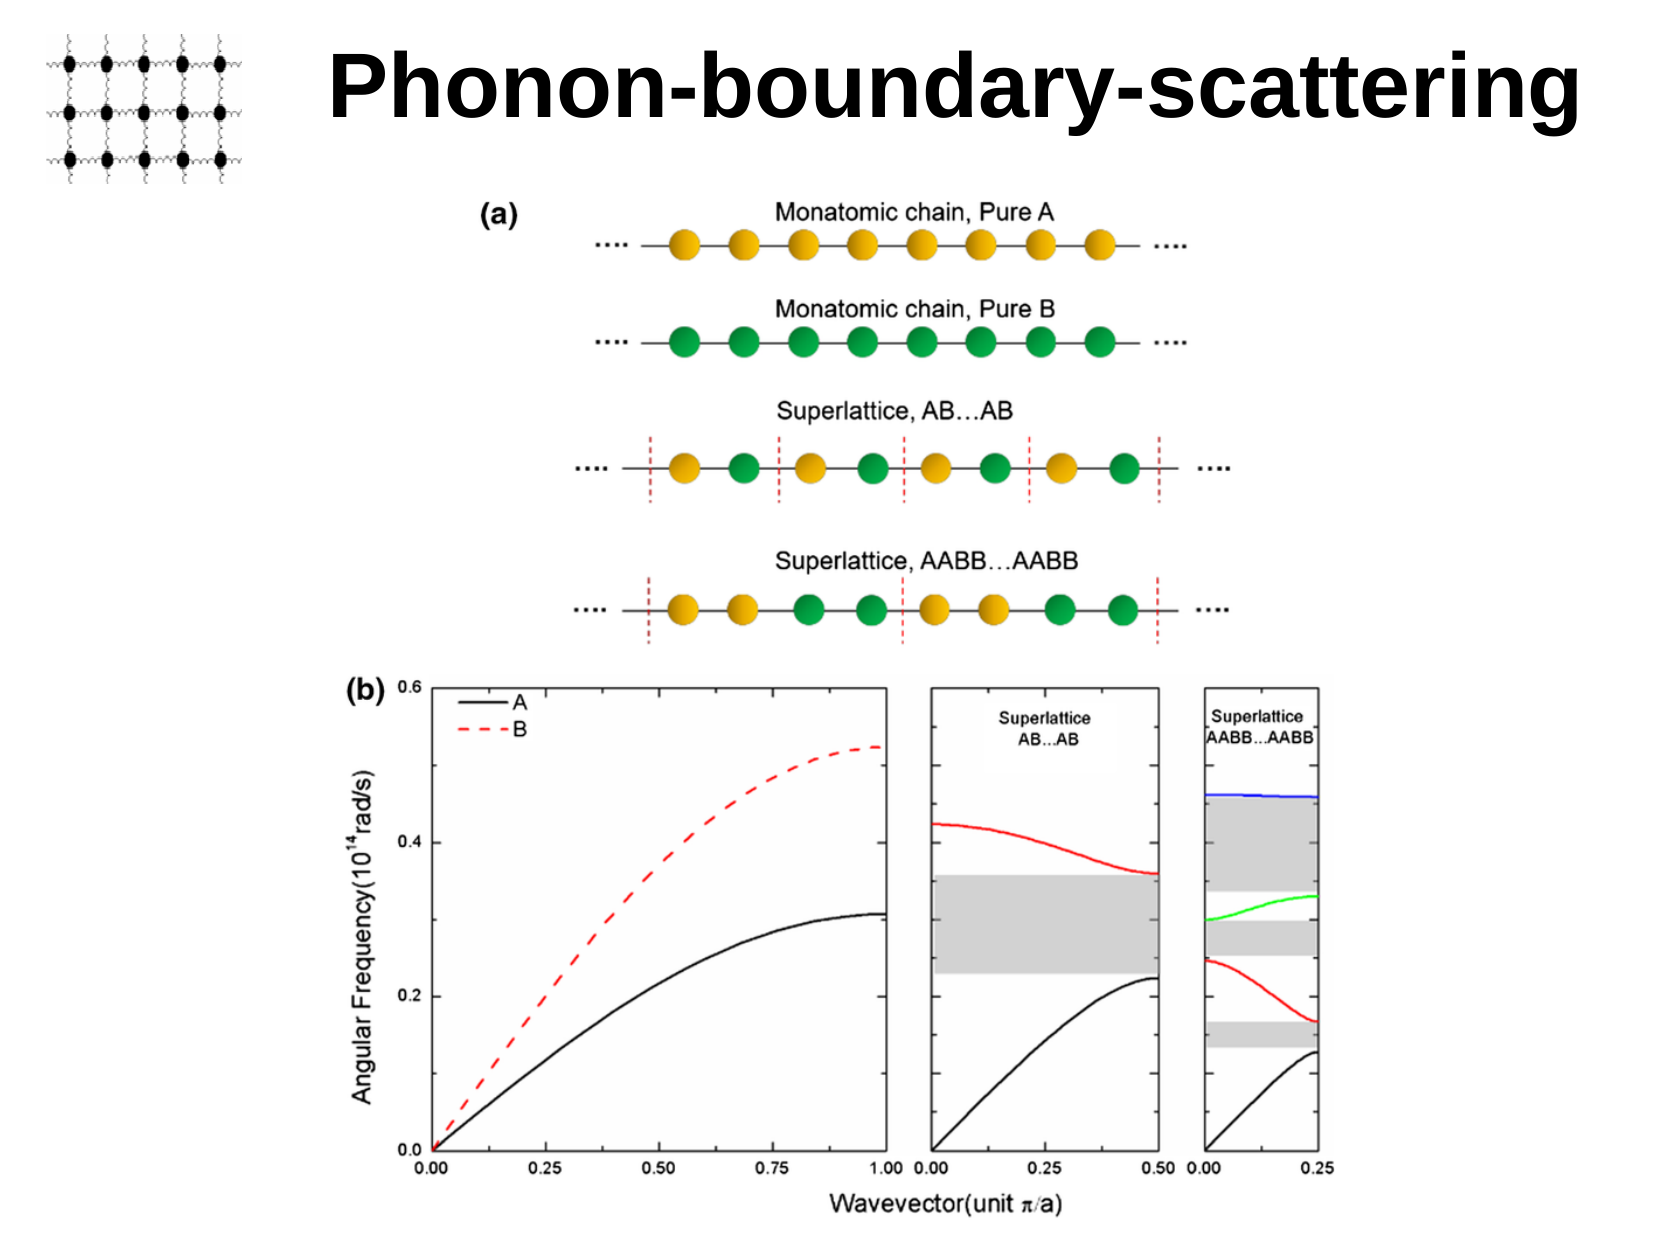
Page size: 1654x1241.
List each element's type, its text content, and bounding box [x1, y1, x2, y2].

title Phonon-boundary-scattering [212, 0, 1654, 189]
picture [342, 200, 1335, 1221]
picture [11, 12, 212, 189]
